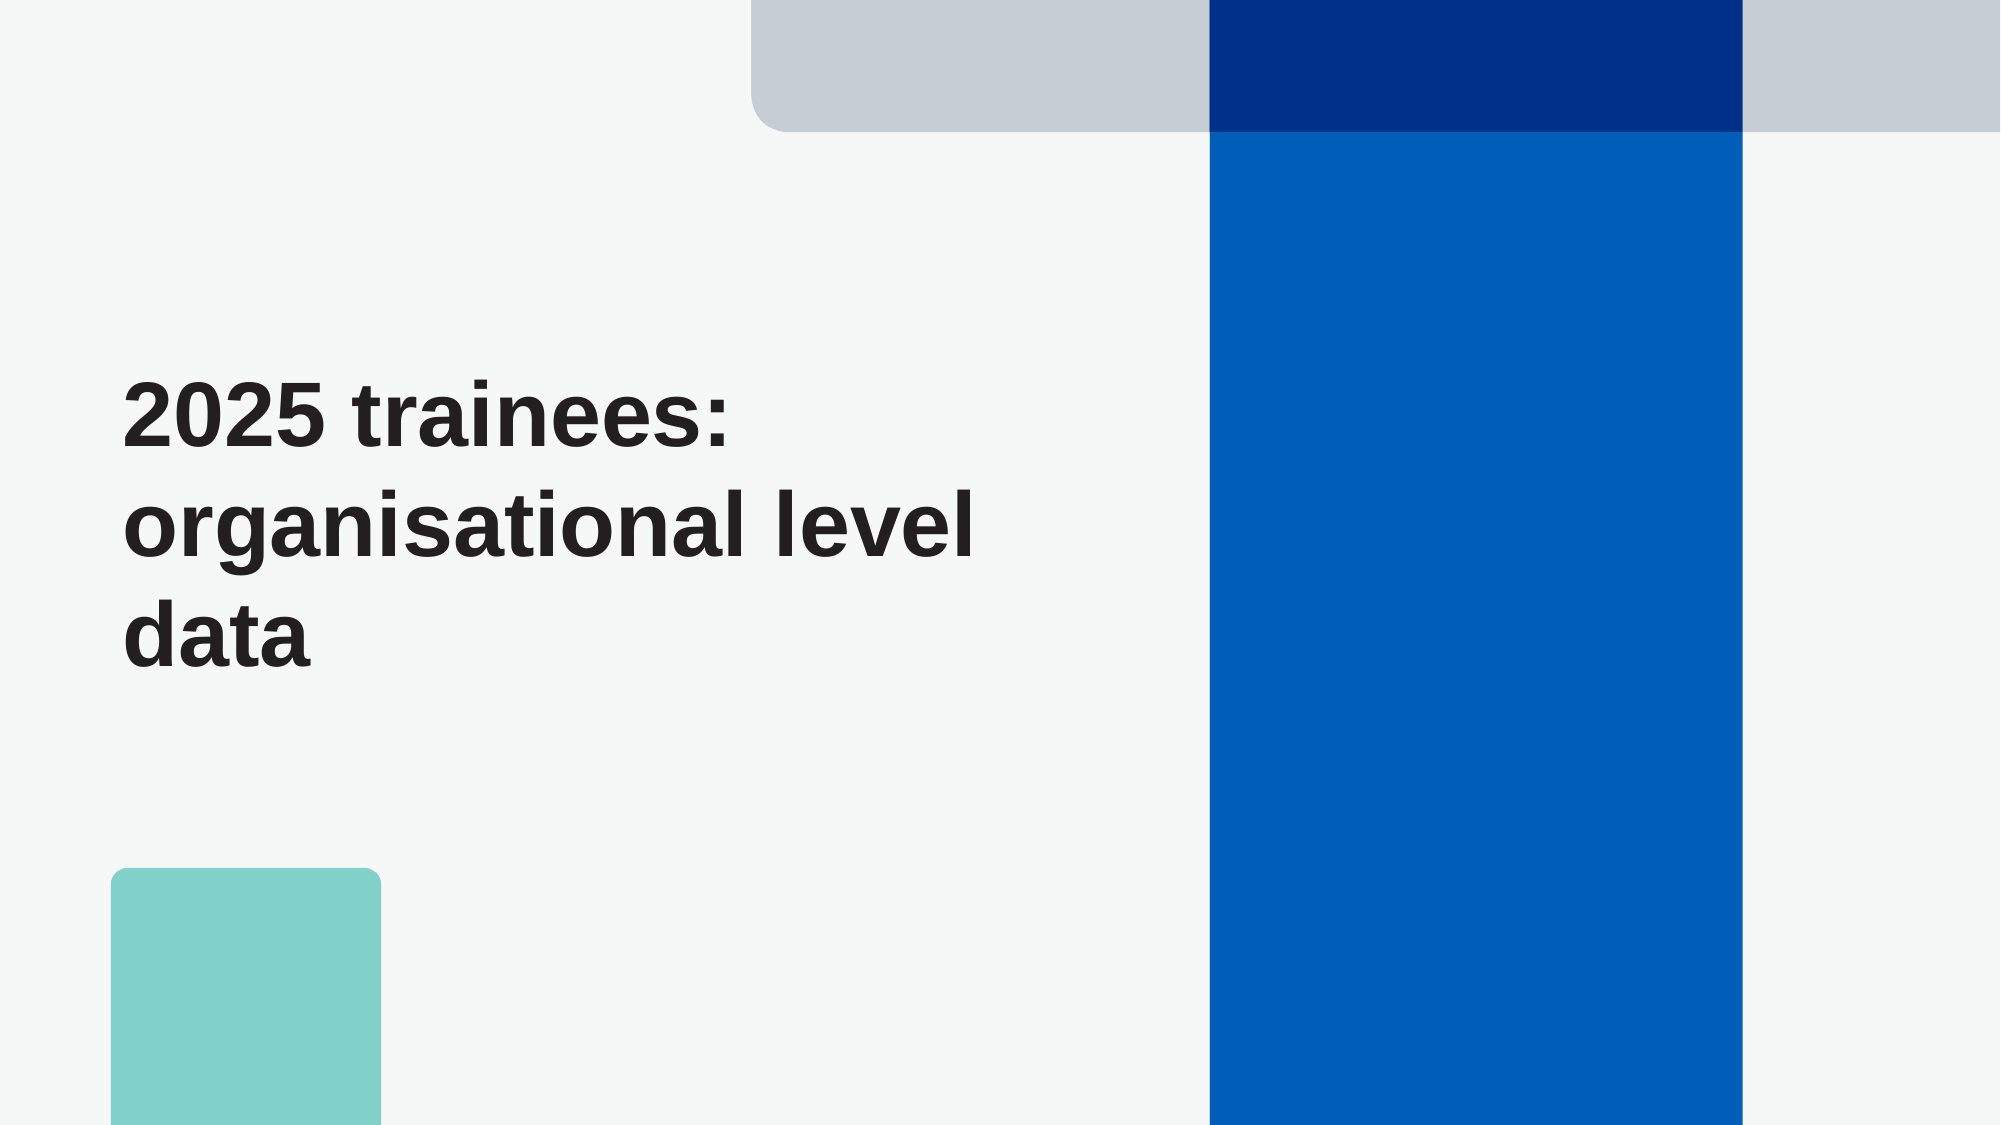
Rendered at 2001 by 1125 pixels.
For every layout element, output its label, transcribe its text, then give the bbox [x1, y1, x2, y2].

title 2025 trainees: organisational level data [122, 355, 1188, 573]
